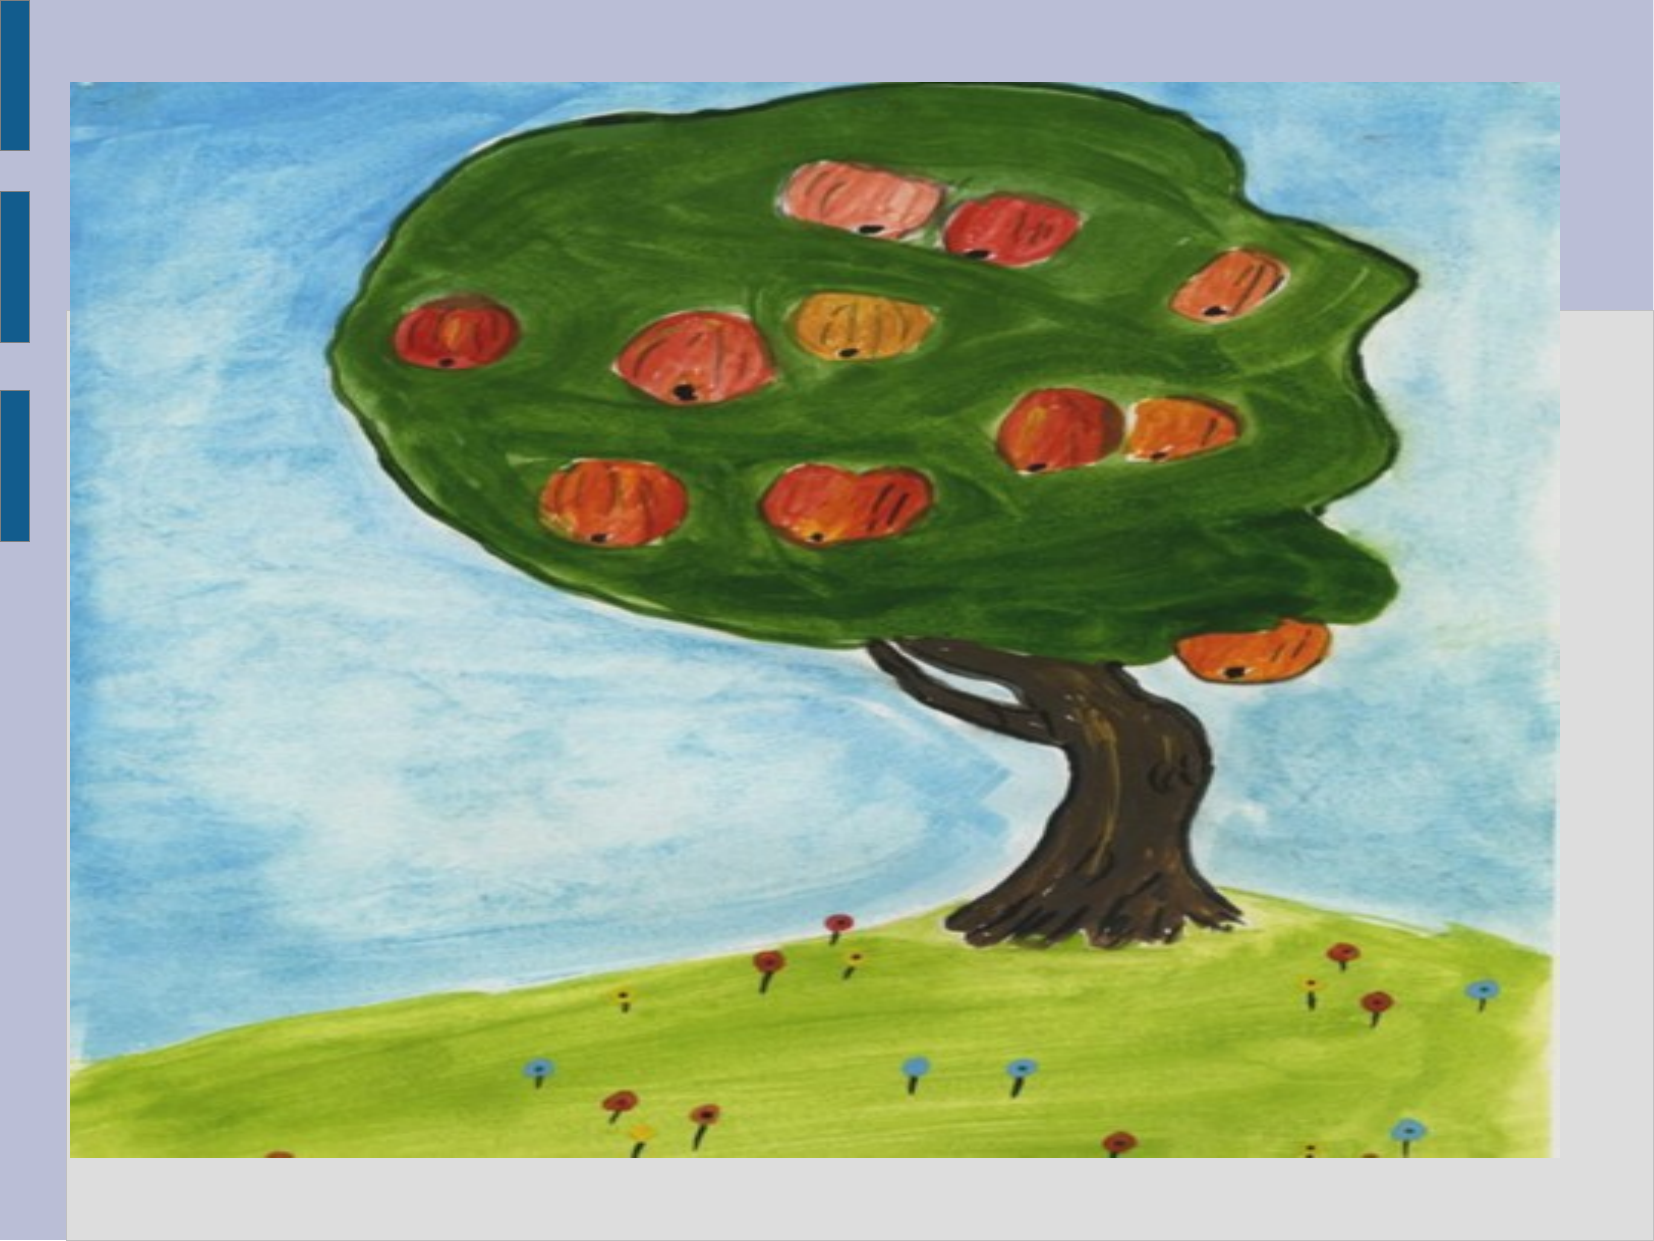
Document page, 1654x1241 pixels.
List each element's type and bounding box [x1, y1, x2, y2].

picture [70, 82, 1560, 1158]
